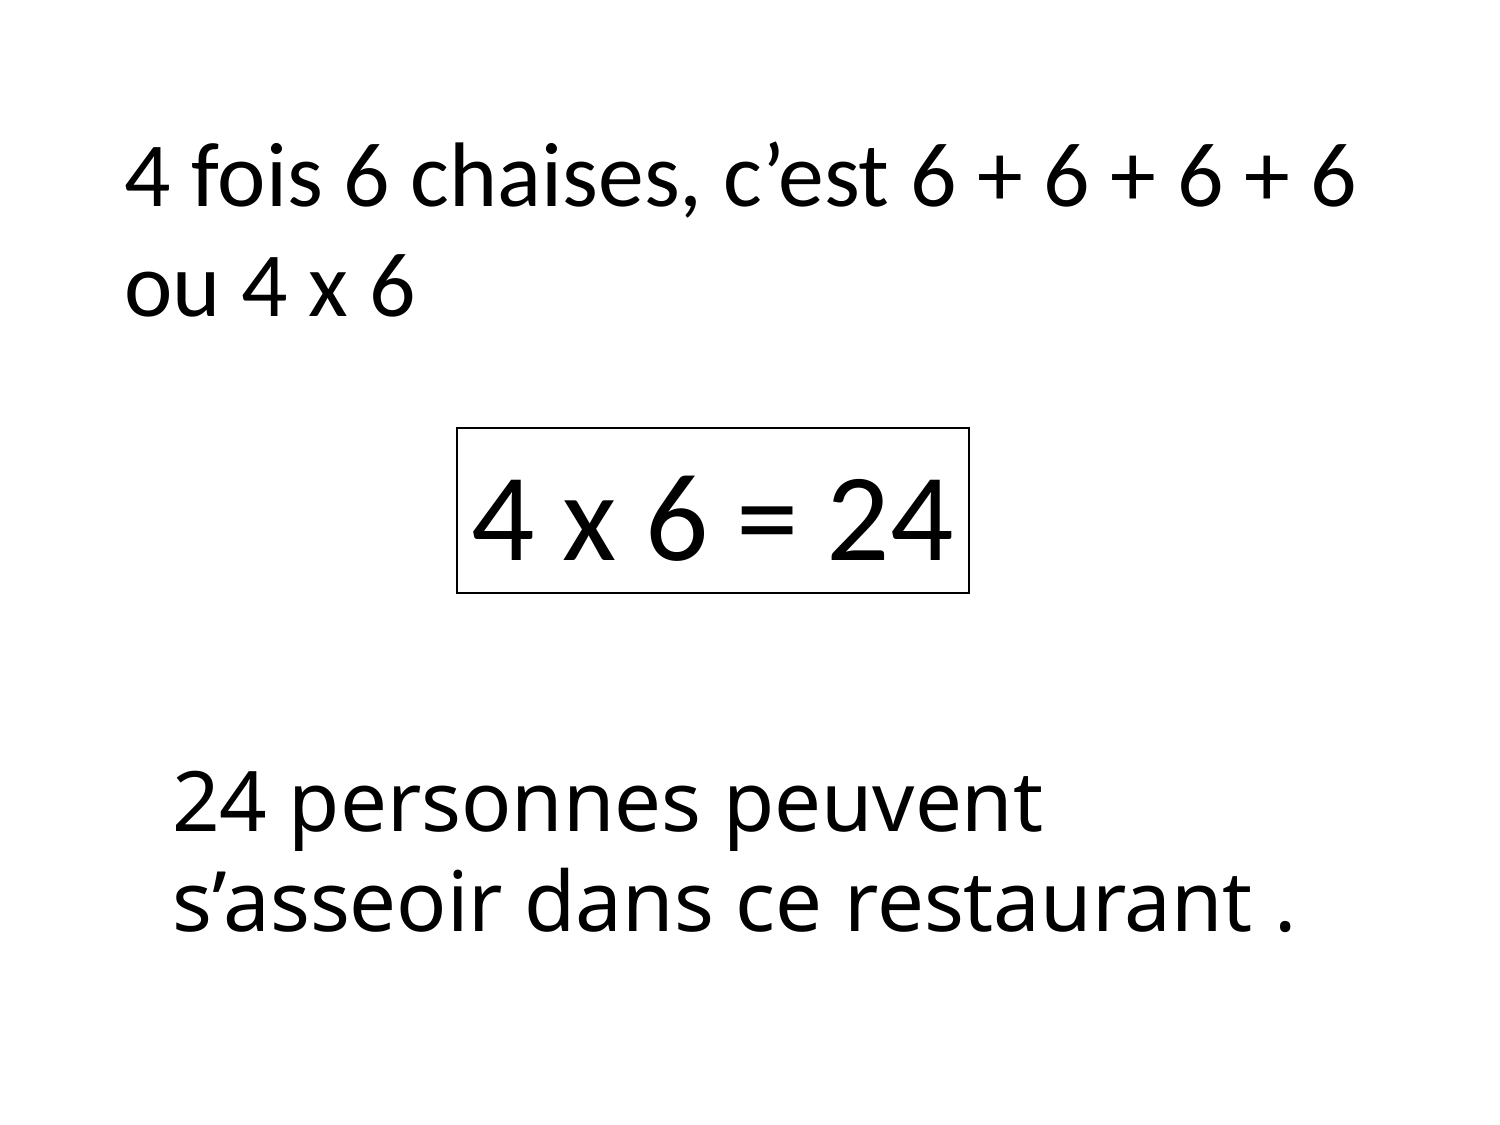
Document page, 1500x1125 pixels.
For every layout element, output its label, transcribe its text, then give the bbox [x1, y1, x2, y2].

text_box 24 personnes peuvent s’asseoir dans ce restaurant . [157, 741, 1386, 956]
text_box 4 fois 6 chaises, c’est 6 + 6 + 6 + 6 ou 4 x 6 [110, 107, 1375, 342]
text_box 4 x 6 = 24 [457, 428, 969, 593]
